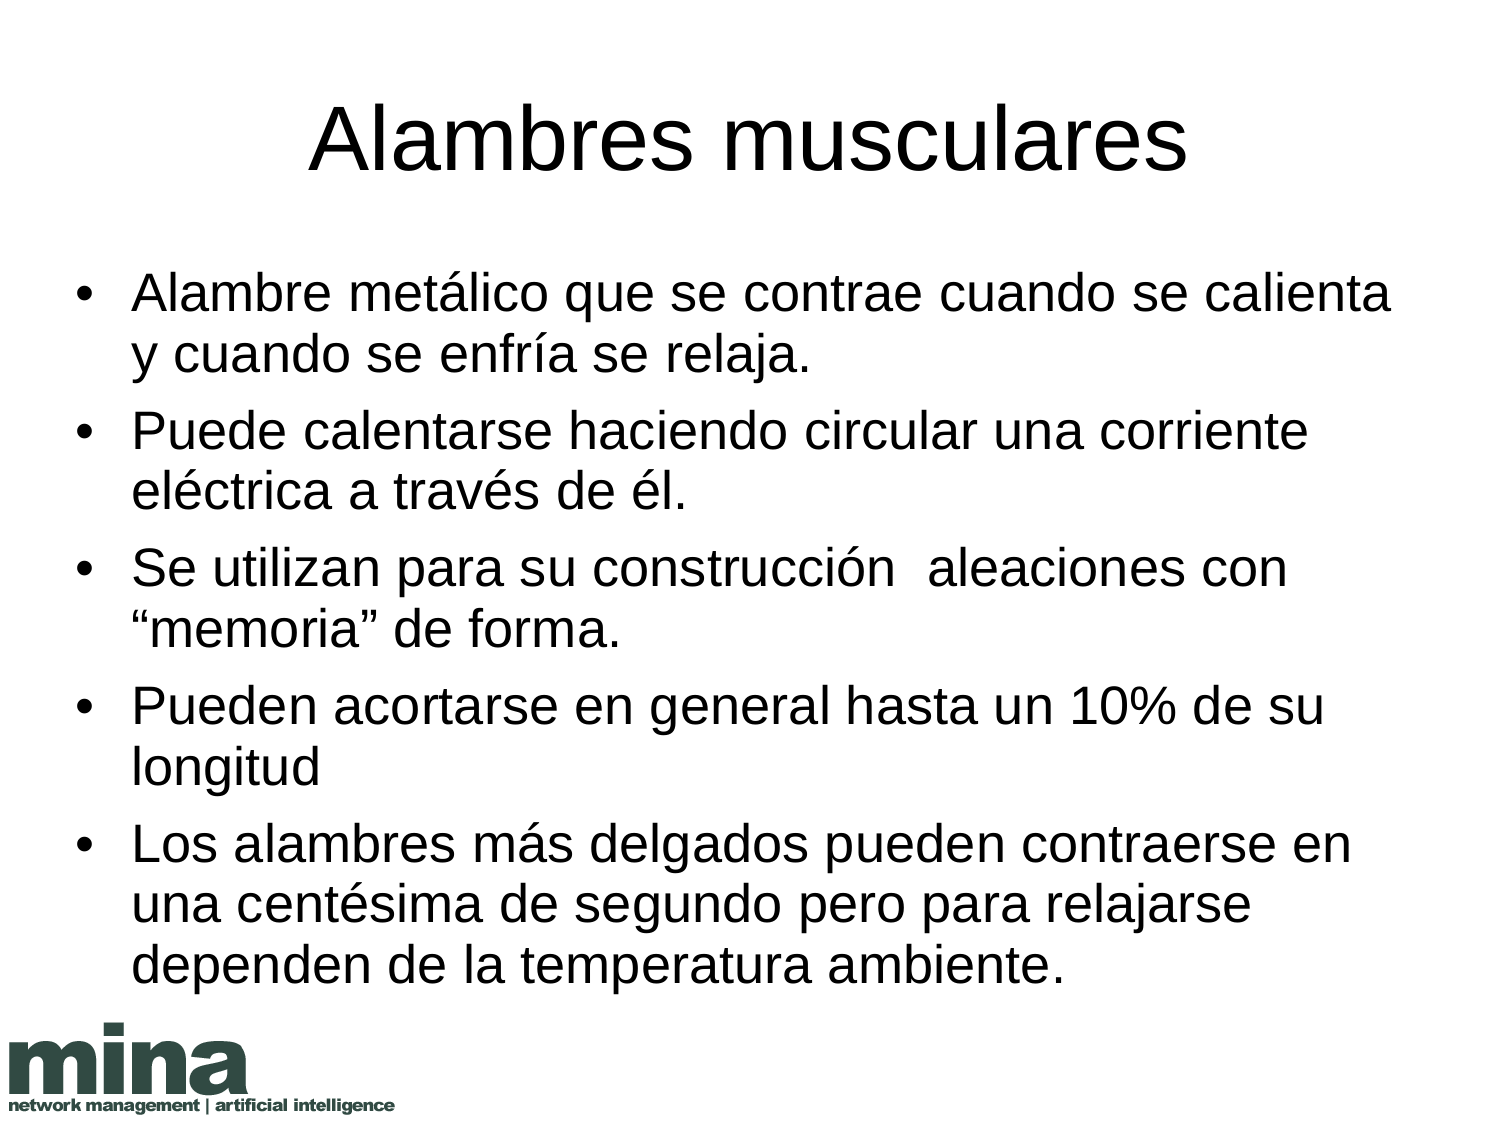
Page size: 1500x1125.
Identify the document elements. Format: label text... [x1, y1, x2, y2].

list Alambre metálico que se contrae cuando se calienta y cuando se enfría se relaja. Puede calentarse haciendo circular una corriente eléctrica a través de él. Se utilizan para su construcción aleaciones con “memoria” de forma. Pueden acortarse en general hasta un 10% de su longitud Los alambres más delgados pueden contraerse en una centésima de segundo pero para relajarse dependen de la temperatura ambiente. [75, 262, 1426, 1006]
title Alambres musculares [75, 45, 1426, 233]
picture [0, 1016, 402, 1119]
